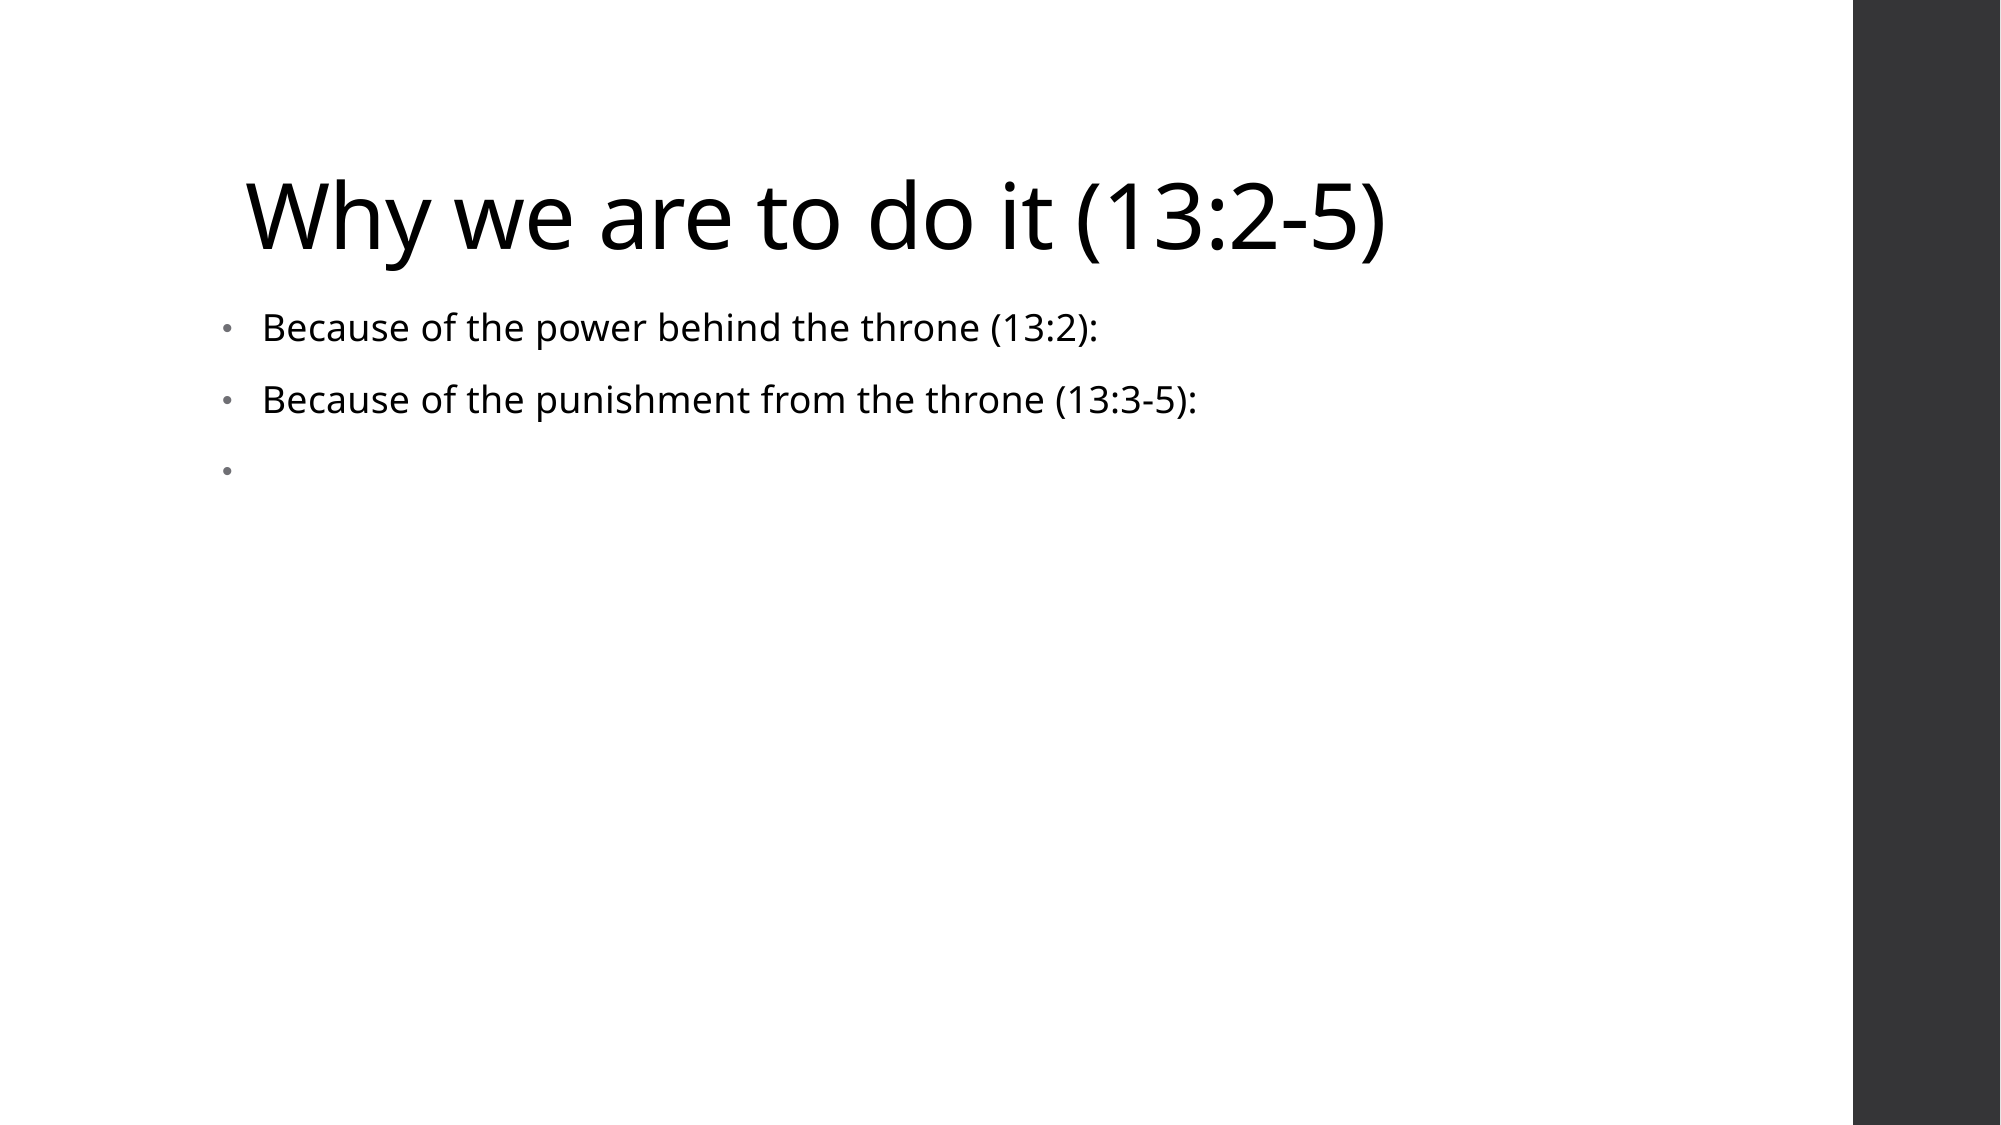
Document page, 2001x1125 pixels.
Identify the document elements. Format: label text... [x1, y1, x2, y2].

title Why we are to do it (13:2-5) [206, 60, 1797, 278]
list Because of the power behind the throne (13:2): Because of the punishment from the throne (13:3-5): [206, 299, 1617, 1014]
